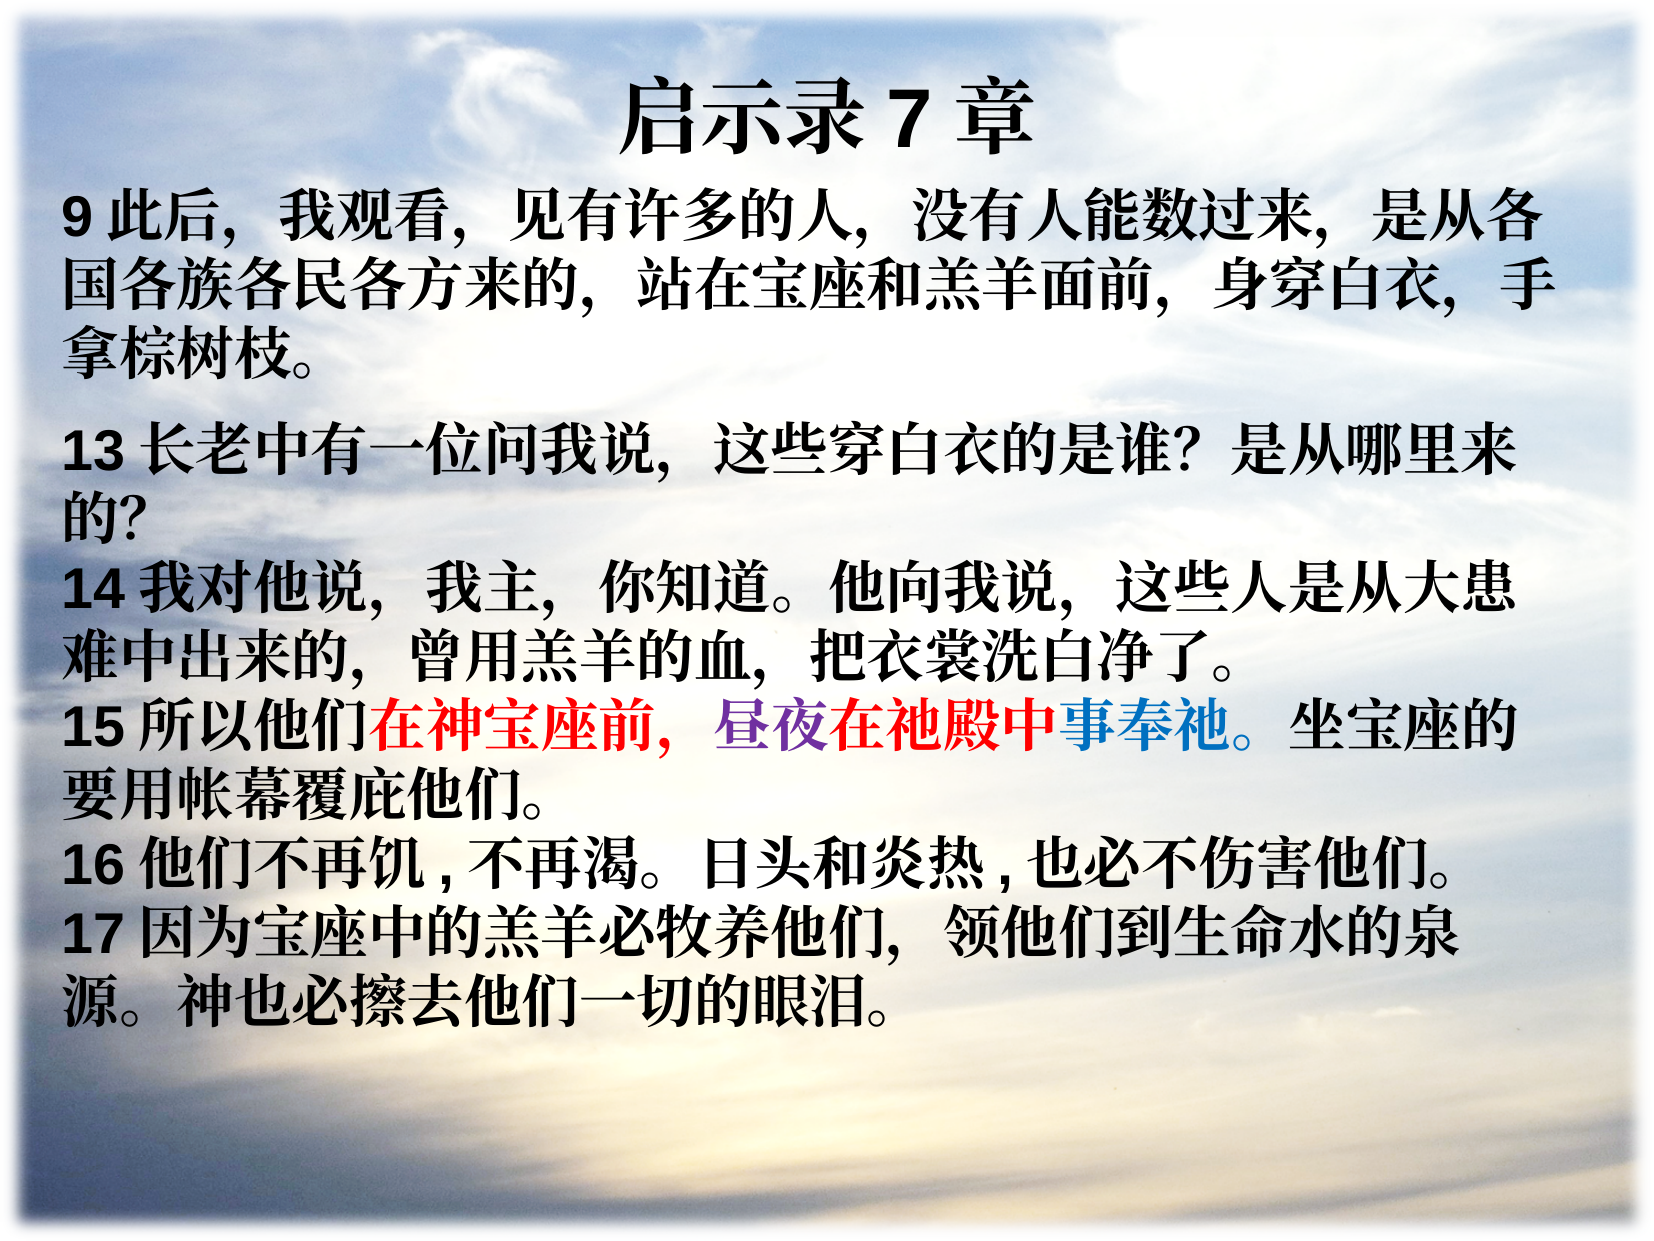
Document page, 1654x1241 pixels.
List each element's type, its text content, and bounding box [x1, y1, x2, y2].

title 启示录7章 [82, 49, 1571, 179]
picture [0, 0, 1654, 1241]
list 9此后，我观看，见有许多的人，没有人能数过来，是从各国各族各民各方来的，站在宝座和羔羊面前，身穿白衣，手拿棕树枝。 13长老中有一位问我说，这些穿白衣的是谁？是从哪里来的？ 14我对他说，我主，你知道。他向我说，这些人是从大患难中出来的，曾用羔羊的血，把衣裳洗白净了。 15所以他们在神宝座前，昼夜在祂殿中事奉祂。坐宝座的要用帐幕覆庇他们。 16他们不再饥,不再渴。日头和炎热,也必不伤害他们。 17因为宝座中的羔羊必牧养他们，领他们到生命水的泉源。神也必擦去他们一切的眼泪。 [61, 179, 1571, 1109]
